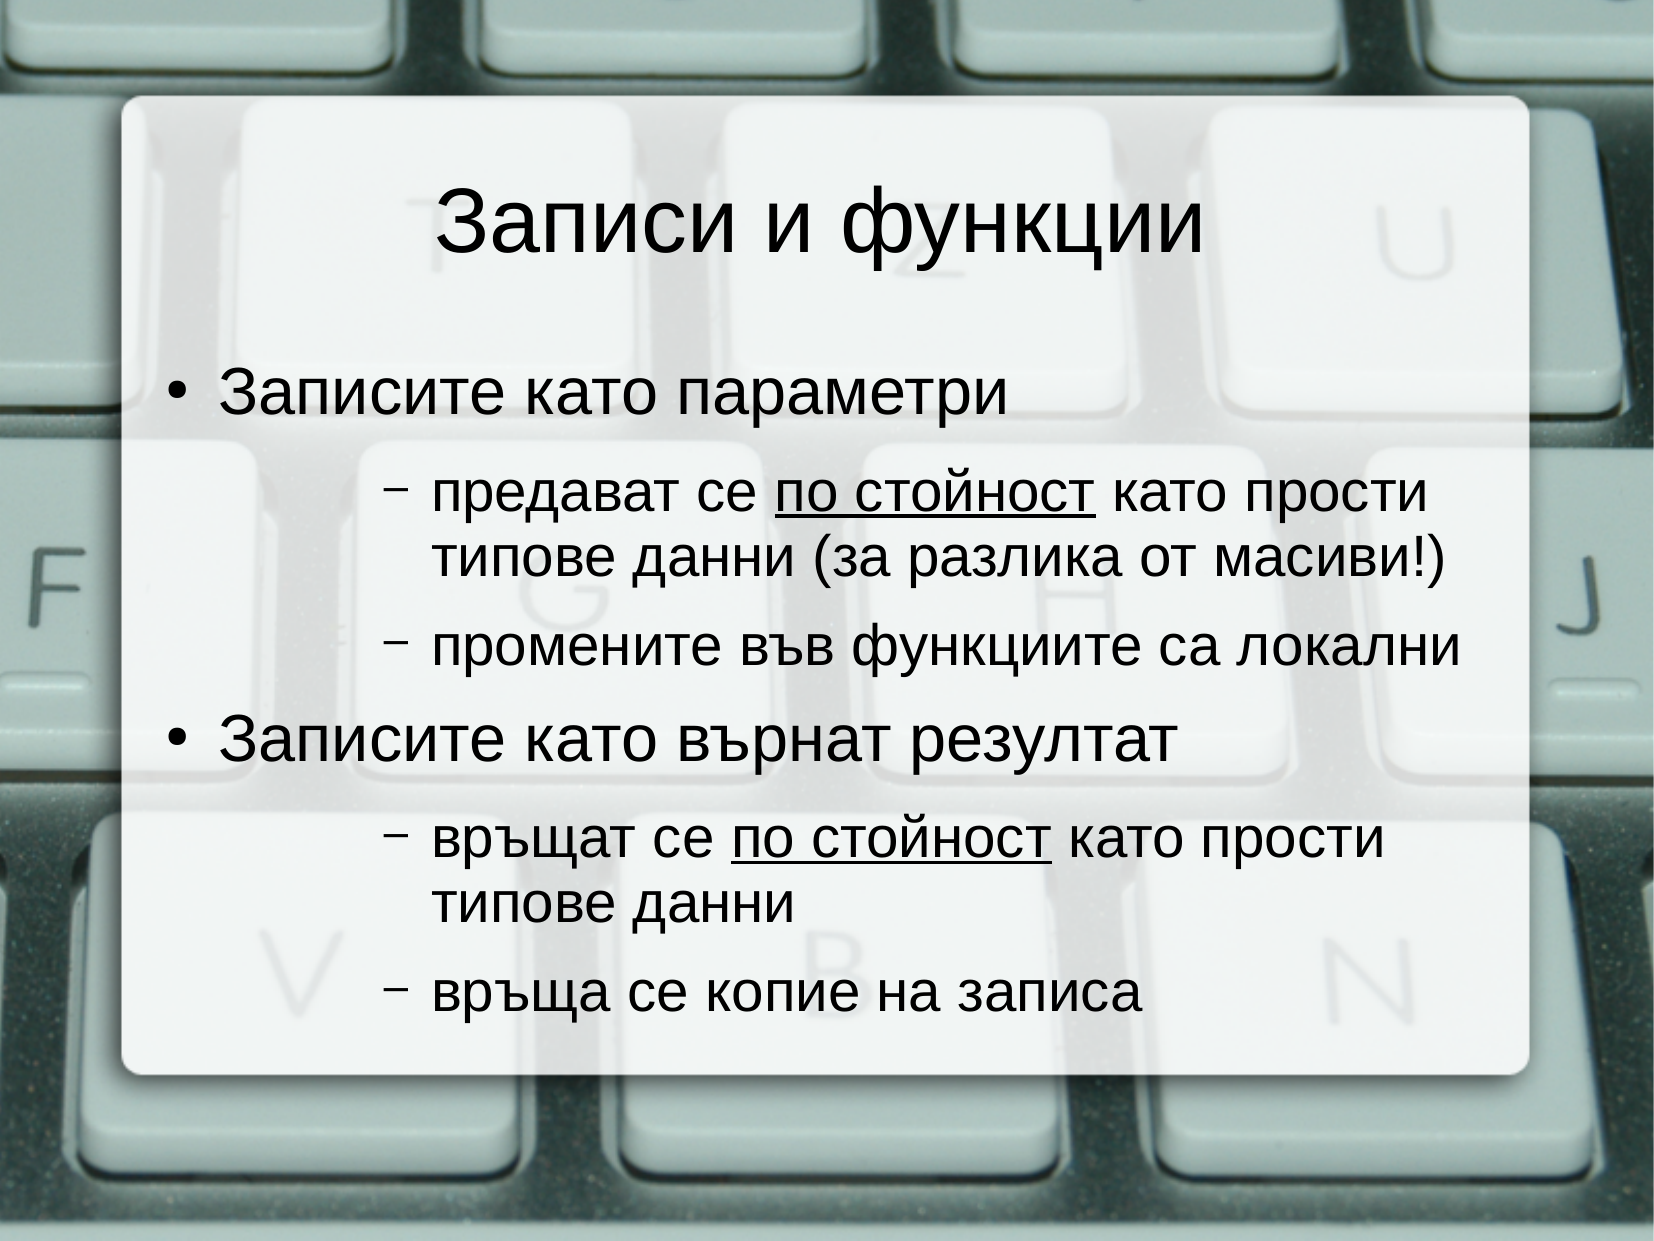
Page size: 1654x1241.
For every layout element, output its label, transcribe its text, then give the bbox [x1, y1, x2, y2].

list Записите като параметри предават се по стойност като прости типове данни (за разлика от масиви!) промените във функциите са локални Записите като върнат резултат връщат се по стойност като прости типове данни връща се копие на записа [147, 354, 1506, 1074]
title Записи и функции [135, 117, 1506, 325]
picture [0, 0, 1654, 1241]
